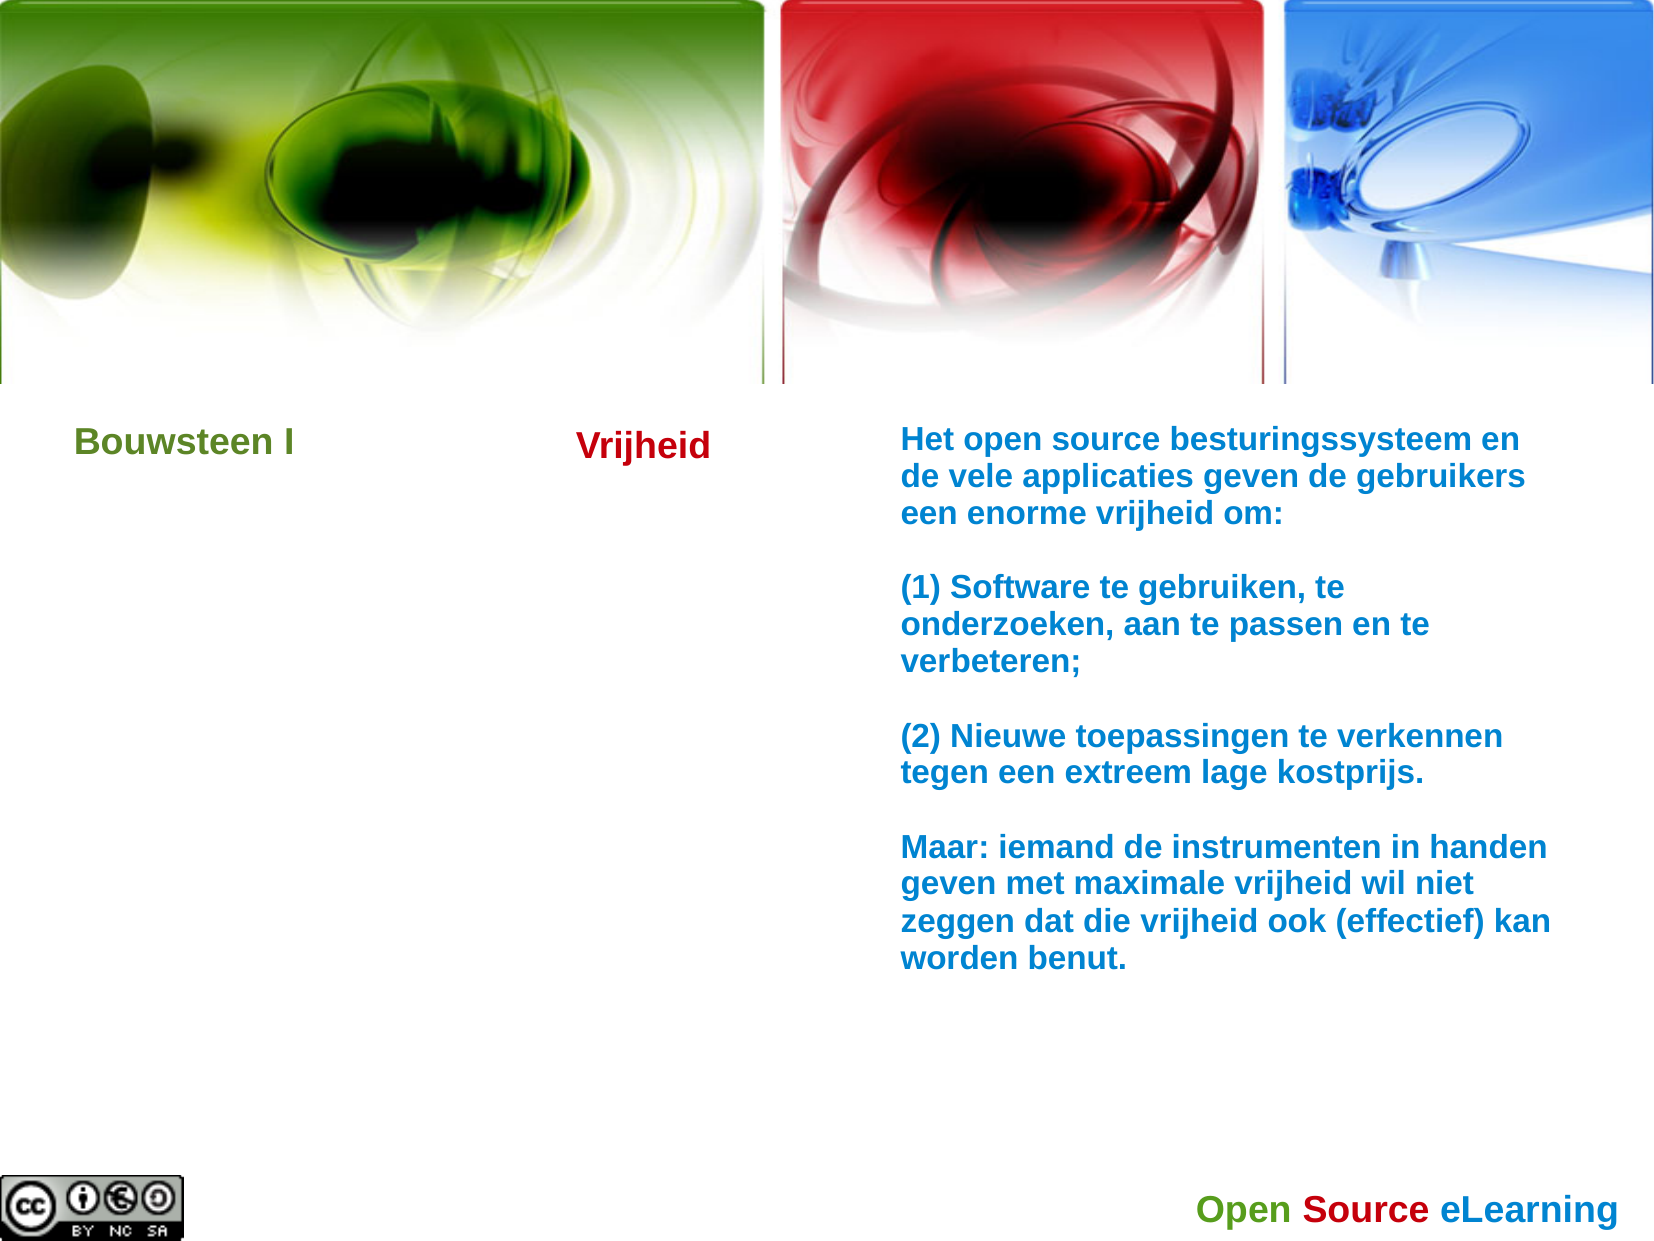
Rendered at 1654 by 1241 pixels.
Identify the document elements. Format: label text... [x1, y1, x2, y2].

text_box Bouwsteen I [59, 413, 591, 471]
text_box Open Source eLearning [1181, 1181, 1654, 1238]
text_box Vrijheid [561, 416, 885, 474]
picture [0, 0, 1654, 384]
text_box Het open source besturingssysteem en de vele applicaties geven de gebruikers een enorme vrijheid om: (1) Software te gebruiken, te onderzoeken, aan te passen en te verbeteren; (2) Nieuwe toepassingen te verkennen tegen een extreem lage kostprijs. Maar: iemand de instrumenten in handen geven met maximale vrijheid wil niet zeggen dat die vrijheid ook (effectief) kan worden benut. [885, 413, 1574, 984]
picture [0, 1175, 184, 1241]
